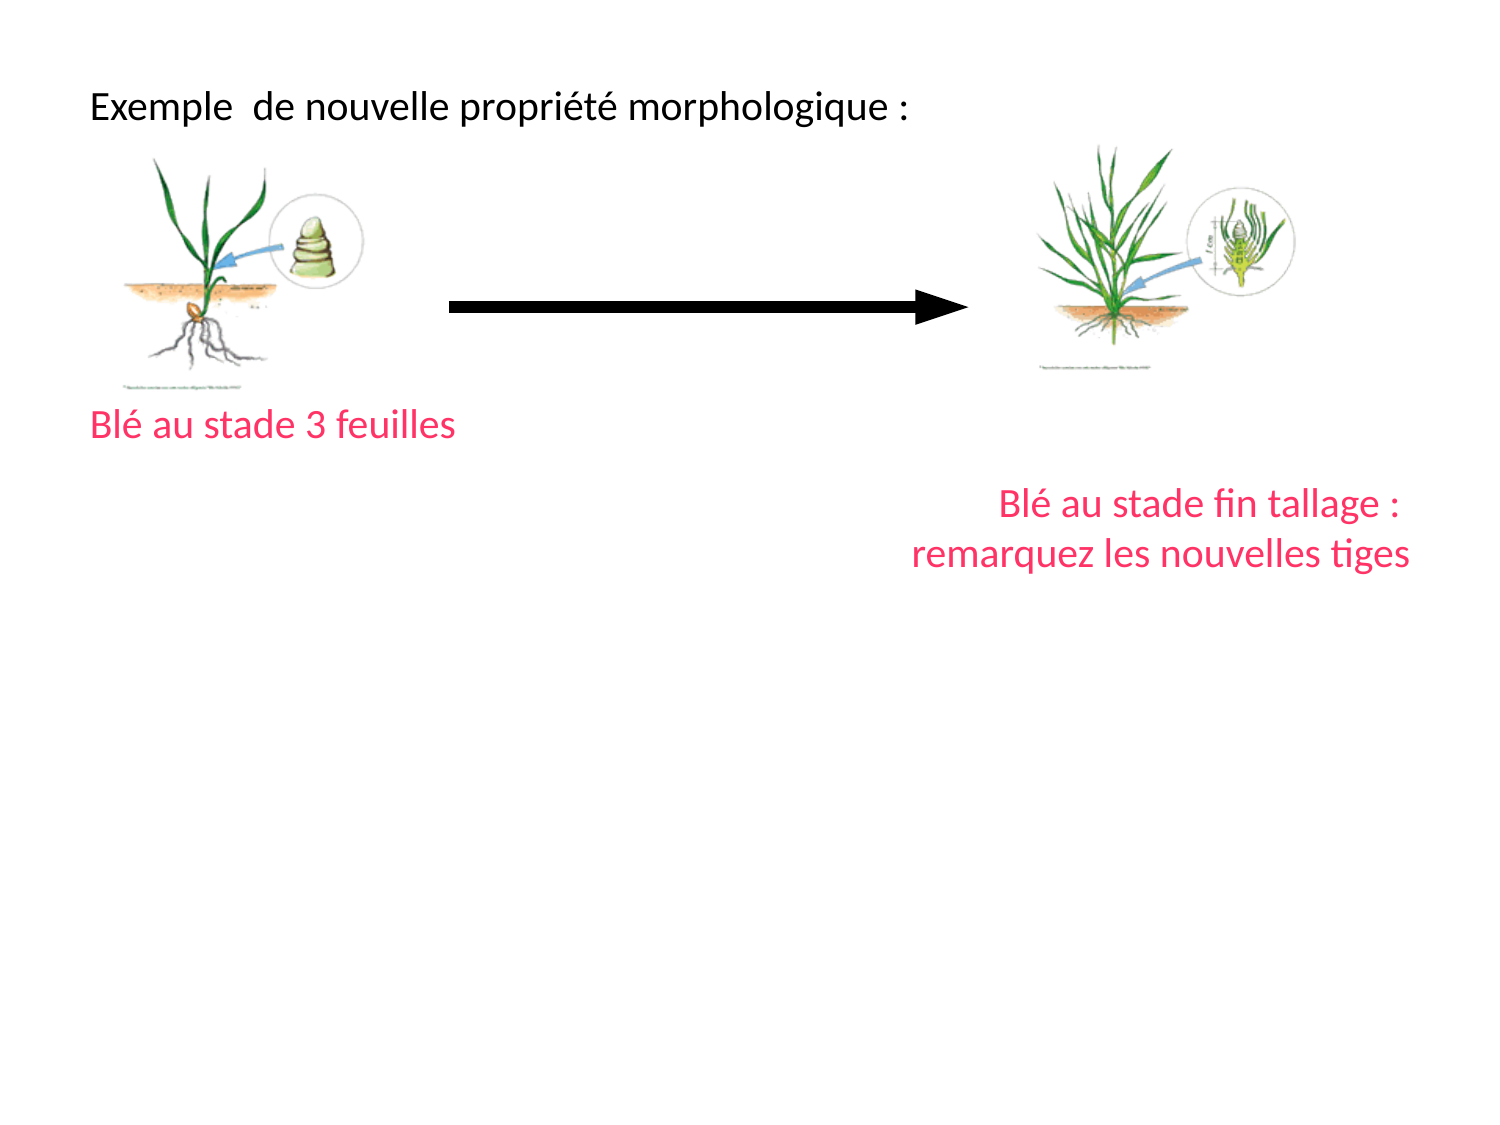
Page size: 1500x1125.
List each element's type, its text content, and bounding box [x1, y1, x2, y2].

list Exemple de nouvelle propriété morphologique : Blé au stade 3 feuilles Blé au stade fin tallage : remarquez les nouvelles tiges [75, 70, 1425, 1005]
picture [118, 153, 369, 404]
picture [1027, 141, 1301, 378]
